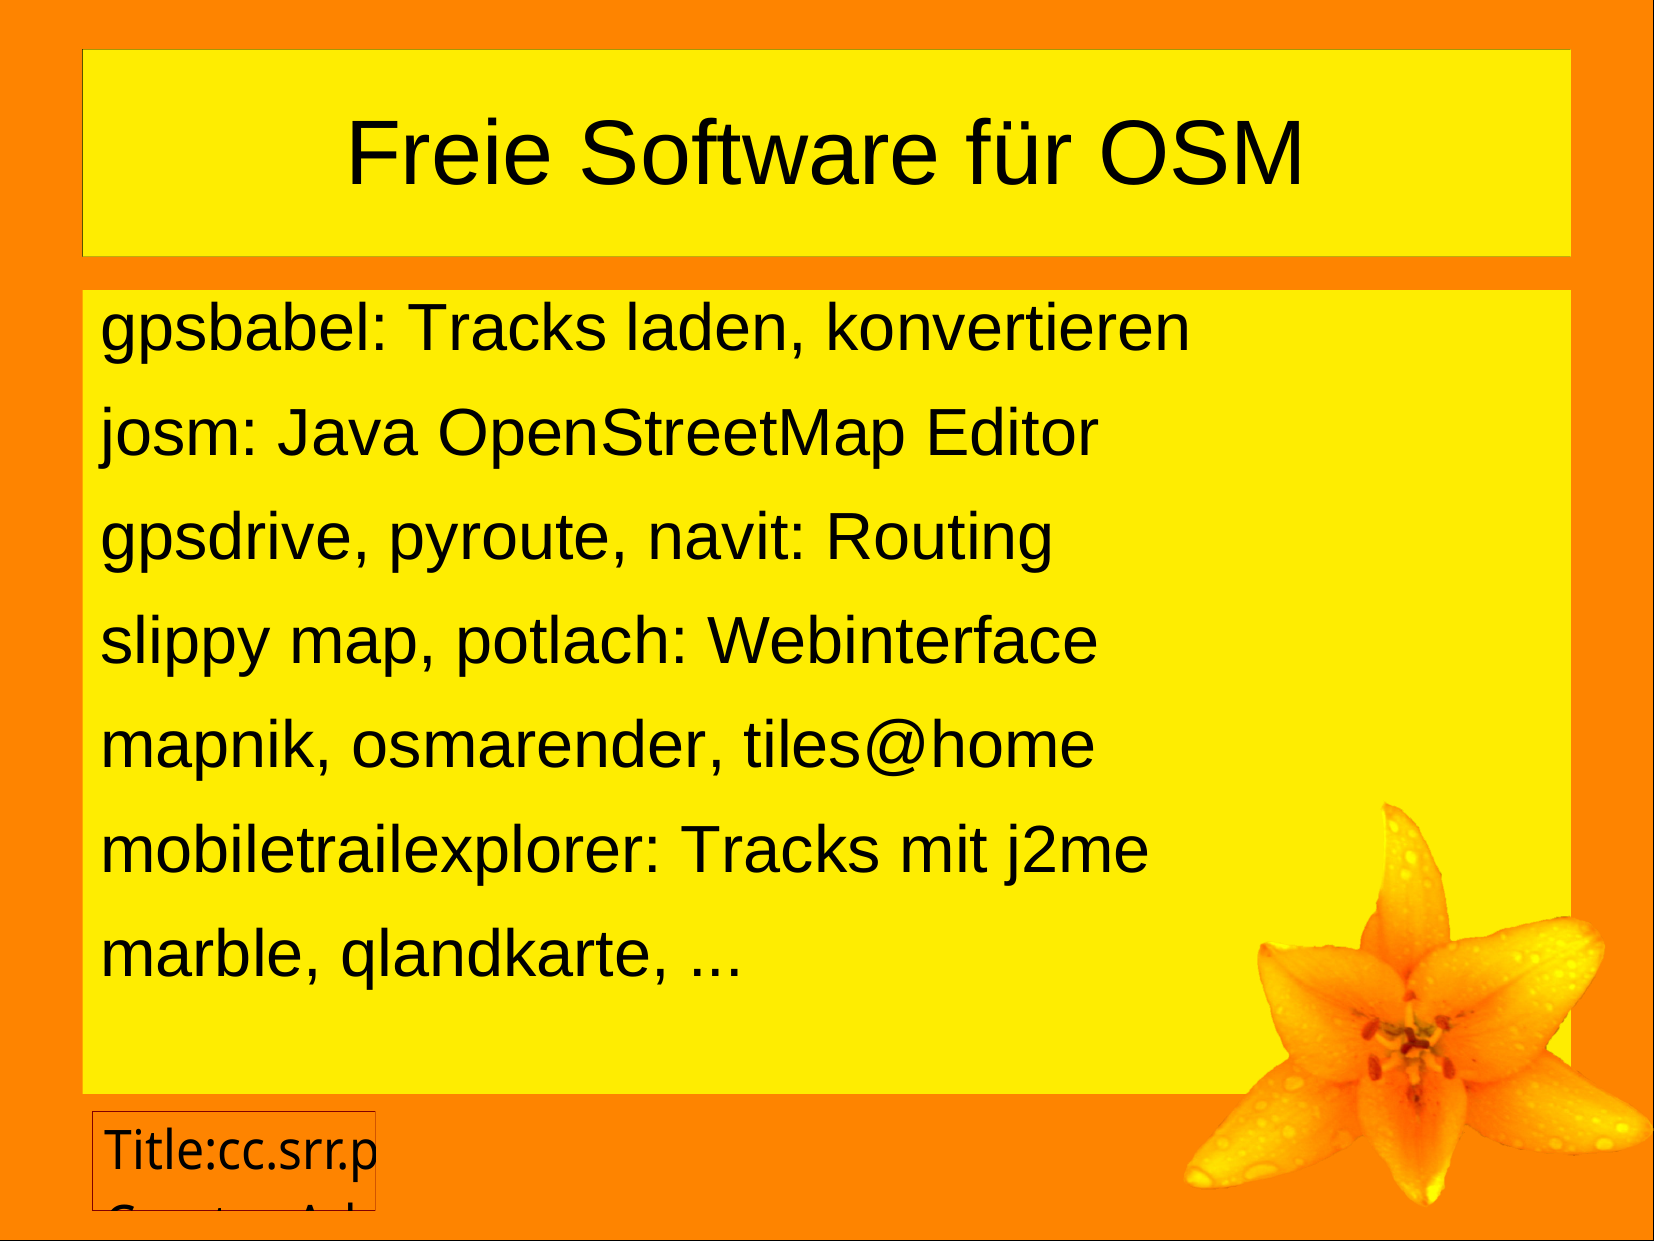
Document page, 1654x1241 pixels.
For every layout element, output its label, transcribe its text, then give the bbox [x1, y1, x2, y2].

text_box [0, 0, 1654, 1241]
title Freie Software für OSM [82, 49, 1571, 257]
list gpsbabel: Tracks laden, konvertieren josm: Java OpenStreetMap Editor gpsdrive, pyroute, navit: Routing slippy map, potlach: Webinterface mapnik, osmarender, tiles@home mobiletrailexplorer: Tracks mit j2me marble, qlandkarte, ... [82, 290, 1571, 1094]
picture [1181, 767, 1654, 1241]
picture [88, 1108, 376, 1211]
